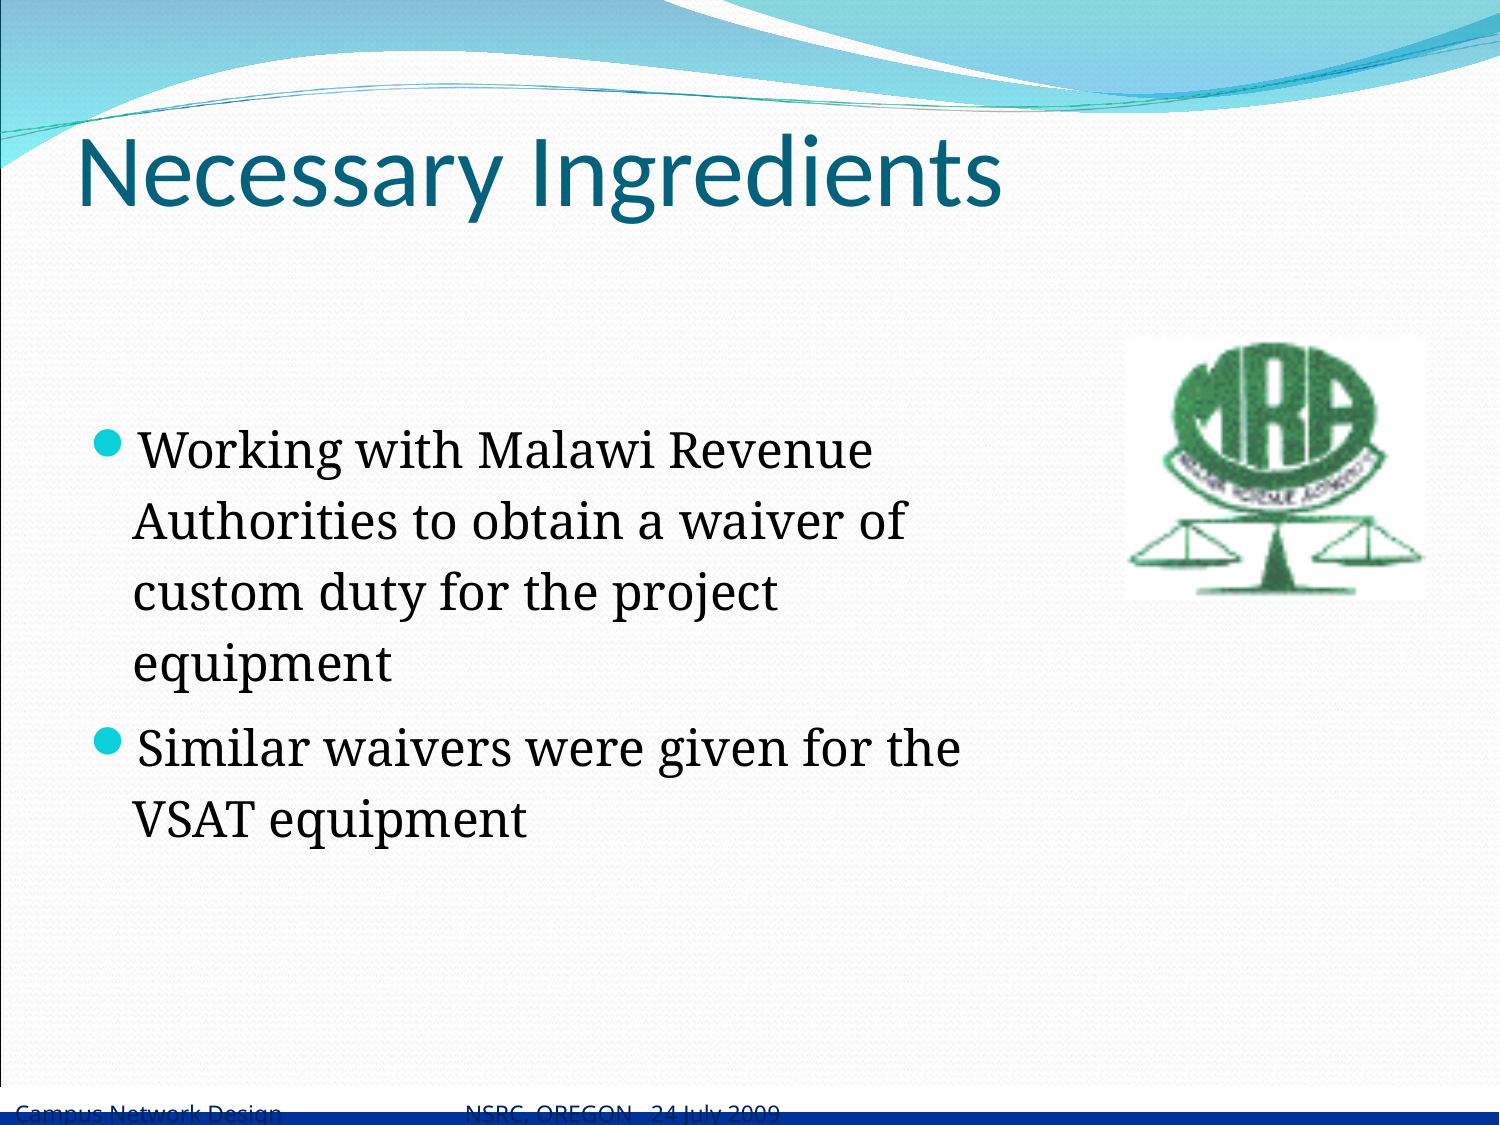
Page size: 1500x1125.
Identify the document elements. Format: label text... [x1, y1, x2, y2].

picture [257, 1111, 264, 1121]
picture [0, 0, 1500, 1125]
list Working with Malawi Revenue Authorities to obtain a waiver of custom duty for the project equipment Similar waivers were given for the VSAT equipment [74, 317, 1013, 1039]
title Necessary Ingredients [75, 48, 1426, 300]
picture [67, 1111, 74, 1121]
